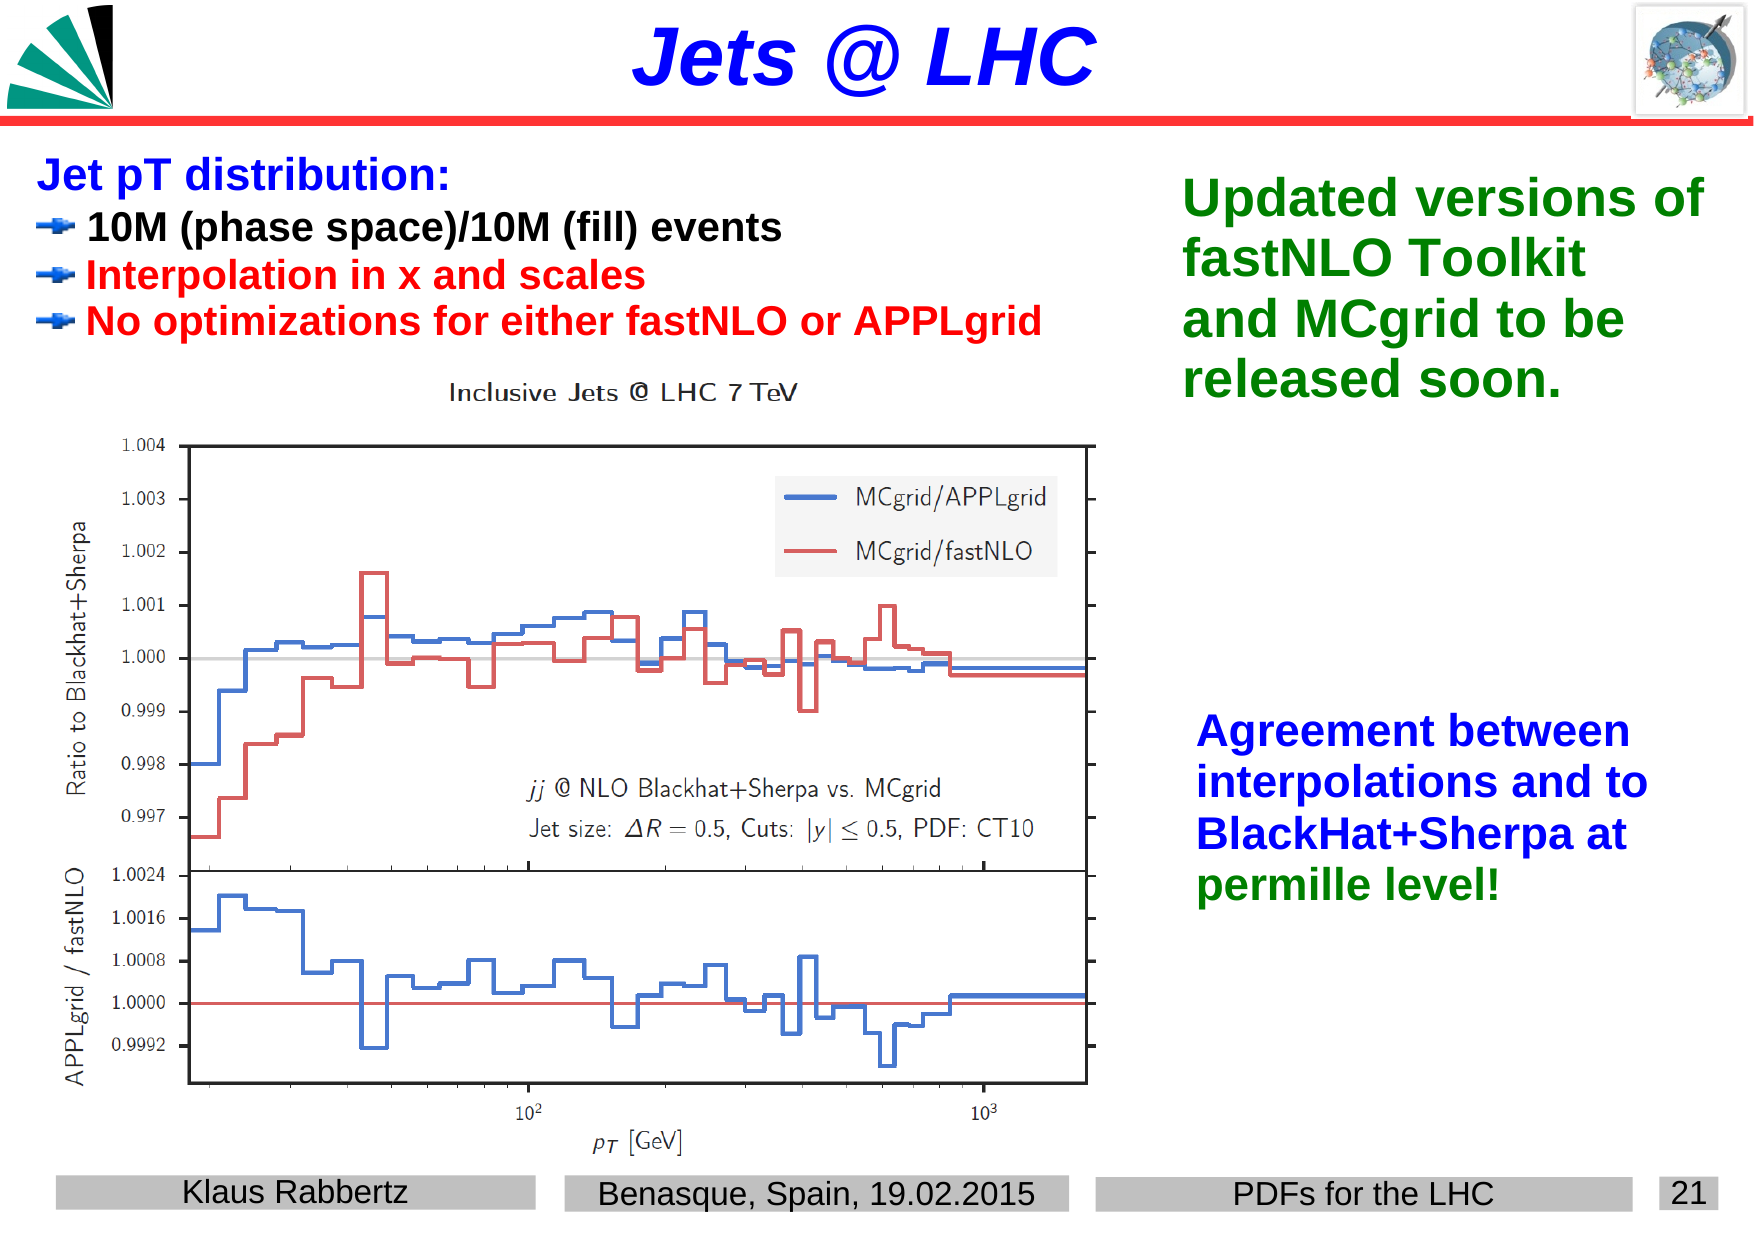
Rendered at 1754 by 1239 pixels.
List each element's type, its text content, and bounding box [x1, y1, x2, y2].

text_box Jet pT distribution: 10M (phase space)/10M (fill) events Interpolation in x and scales No optimizations for either fastNLO or APPLgrid [24, 143, 1054, 399]
text_box Agreement between interpolations and to BlackHat+Sherpa at permille level! [1184, 699, 1662, 917]
title Jets @ LHC [123, 0, 1606, 114]
picture [7, 5, 113, 110]
text_box Updated versions of fastNLO Toolkit and MCgrid to be released soon. [1171, 161, 1718, 417]
picture [54, 373, 1107, 1159]
picture [1631, 2, 1748, 119]
